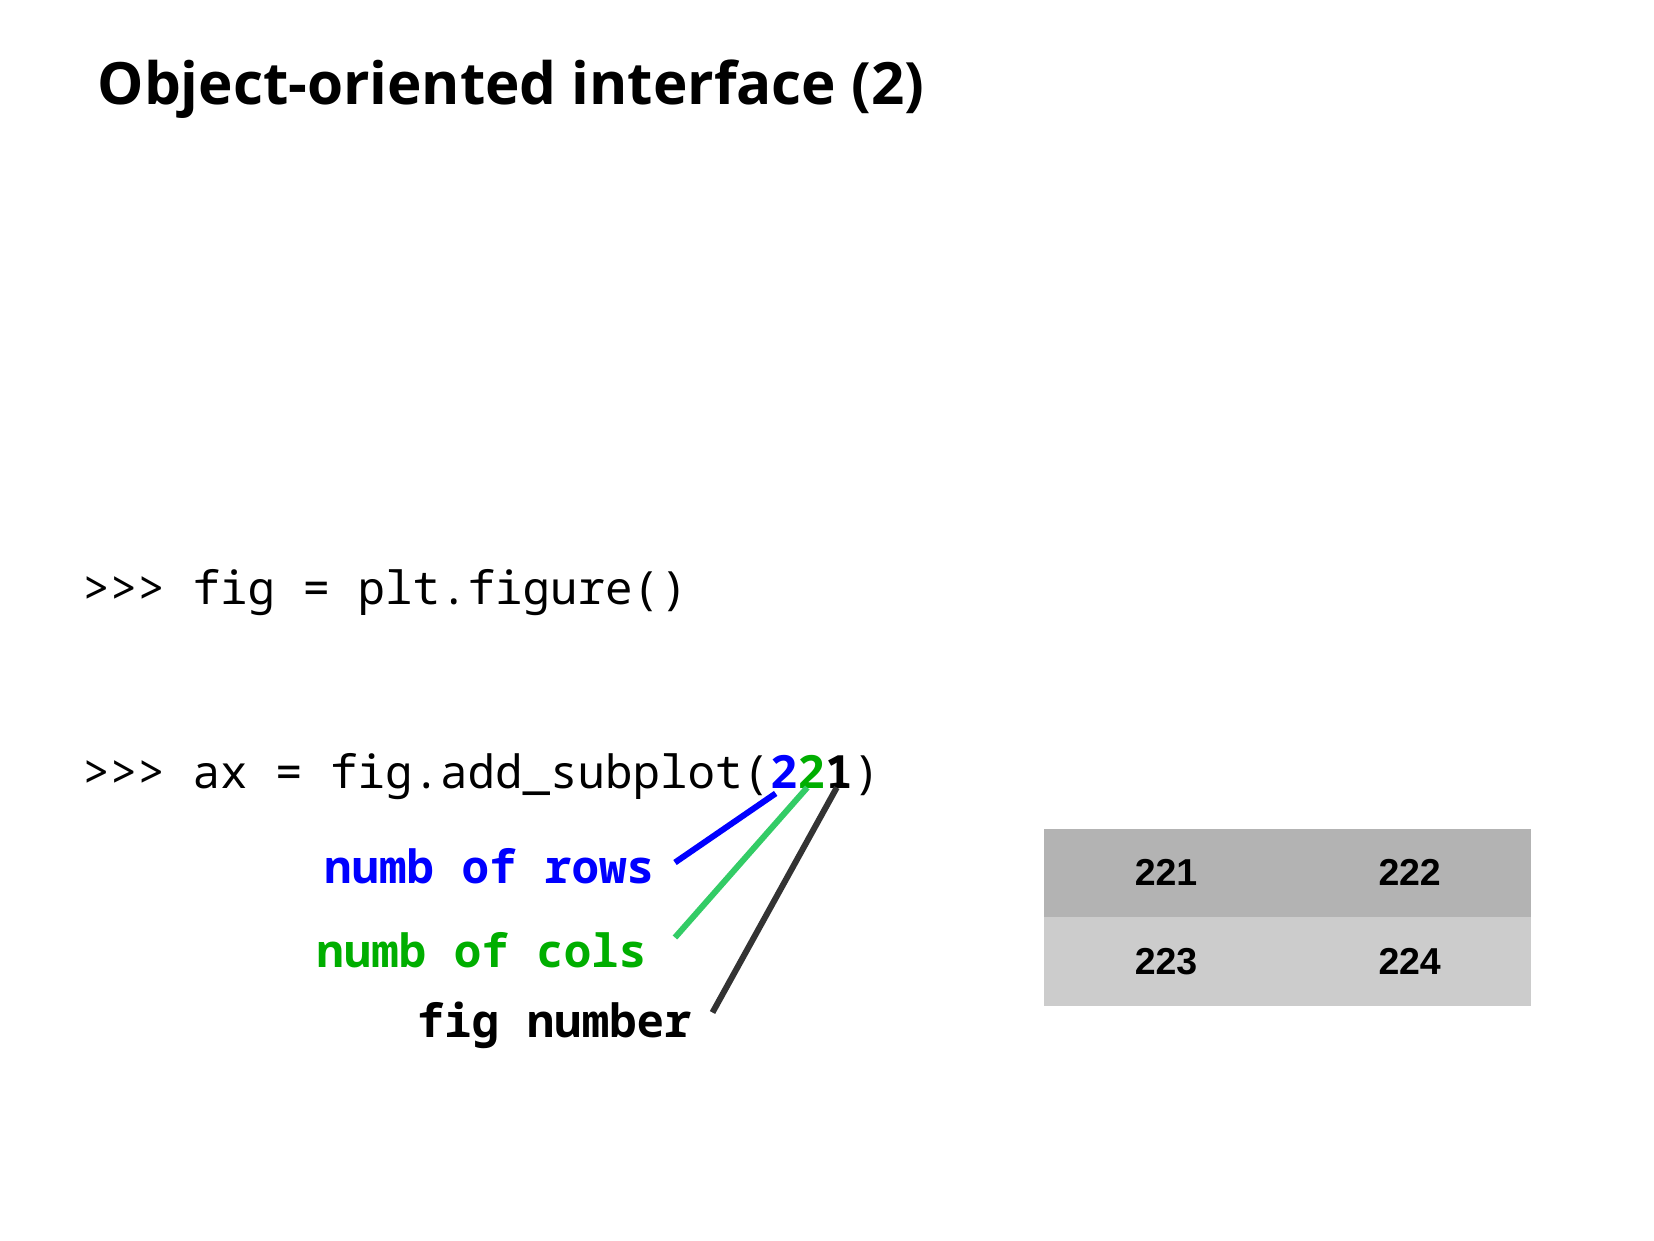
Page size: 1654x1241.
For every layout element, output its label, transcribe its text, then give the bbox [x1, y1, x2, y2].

list >>> fig = plt.figure() >>> ax = fig.add_subplot(221) [82, 187, 1613, 1133]
text_box numb of rows [309, 827, 670, 897]
text_box fig number [402, 981, 735, 1051]
text_box numb of cols [301, 910, 662, 980]
table_cell 224 [1288, 917, 1531, 1006]
table_header 221 [1044, 829, 1288, 917]
table_header 222 [1288, 829, 1531, 917]
title Object-oriented interface (2) [82, 0, 1571, 179]
table_cell 223 [1044, 917, 1288, 1006]
